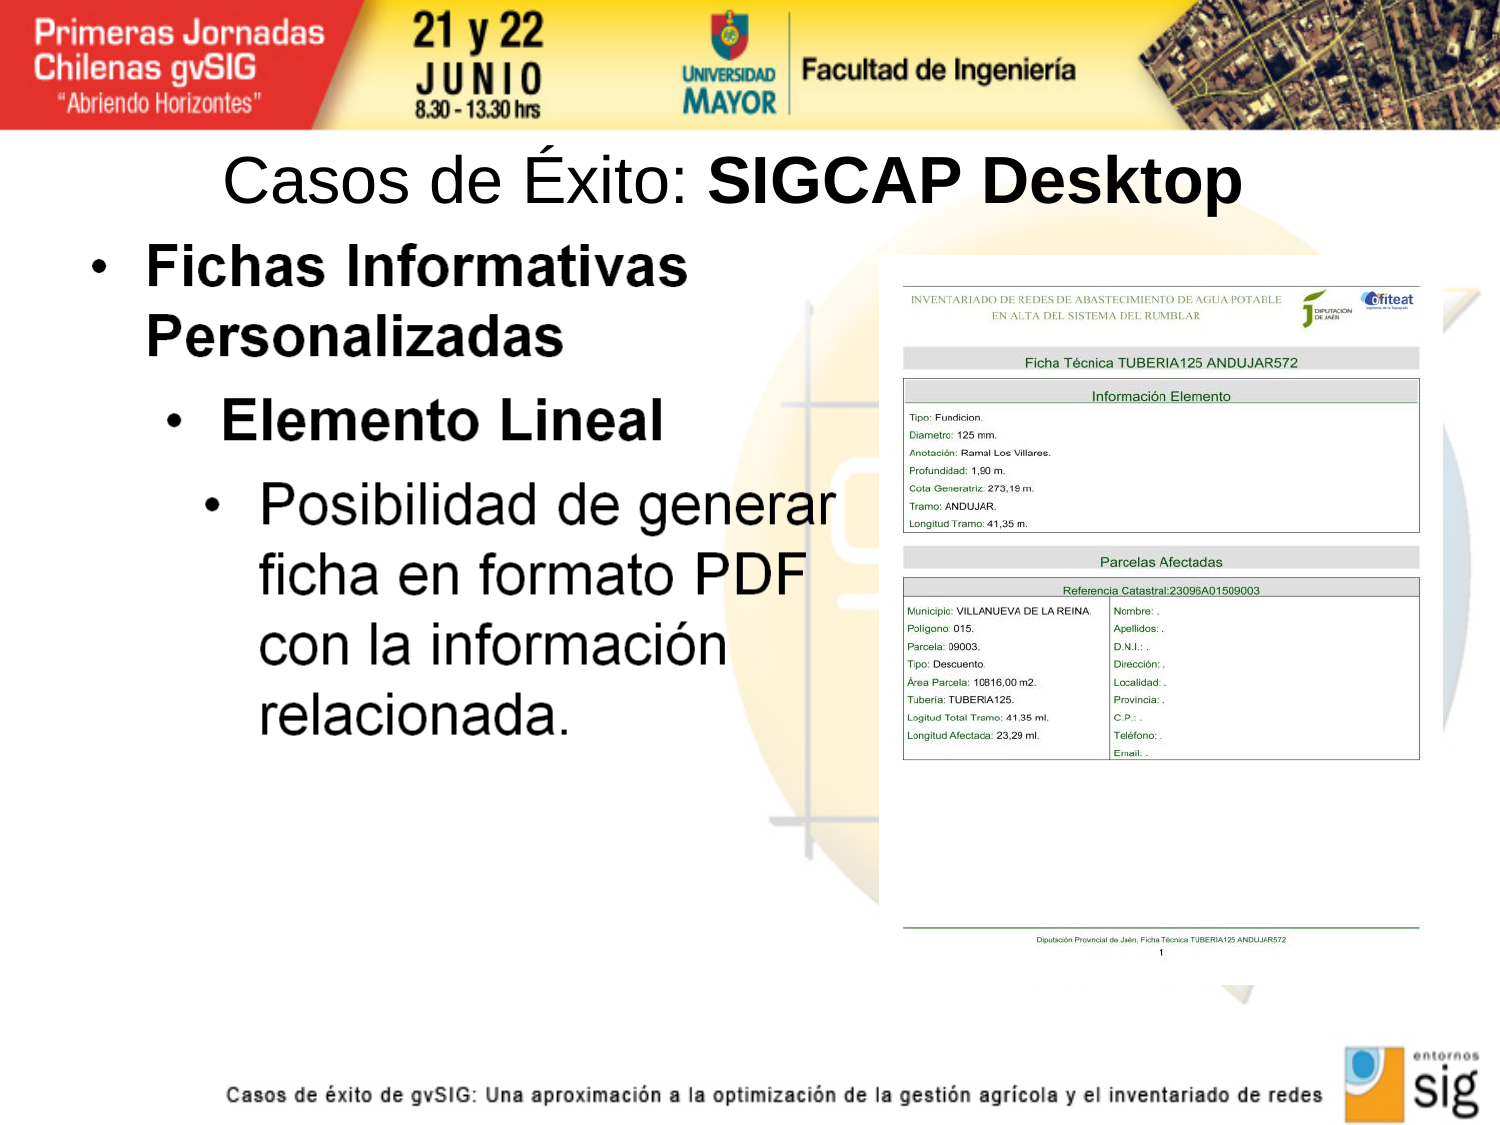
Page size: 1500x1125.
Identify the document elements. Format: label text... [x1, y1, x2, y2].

picture [0, 0, 1500, 1125]
title Casos de Éxito: SIGCAP Desktop [58, 93, 1409, 255]
